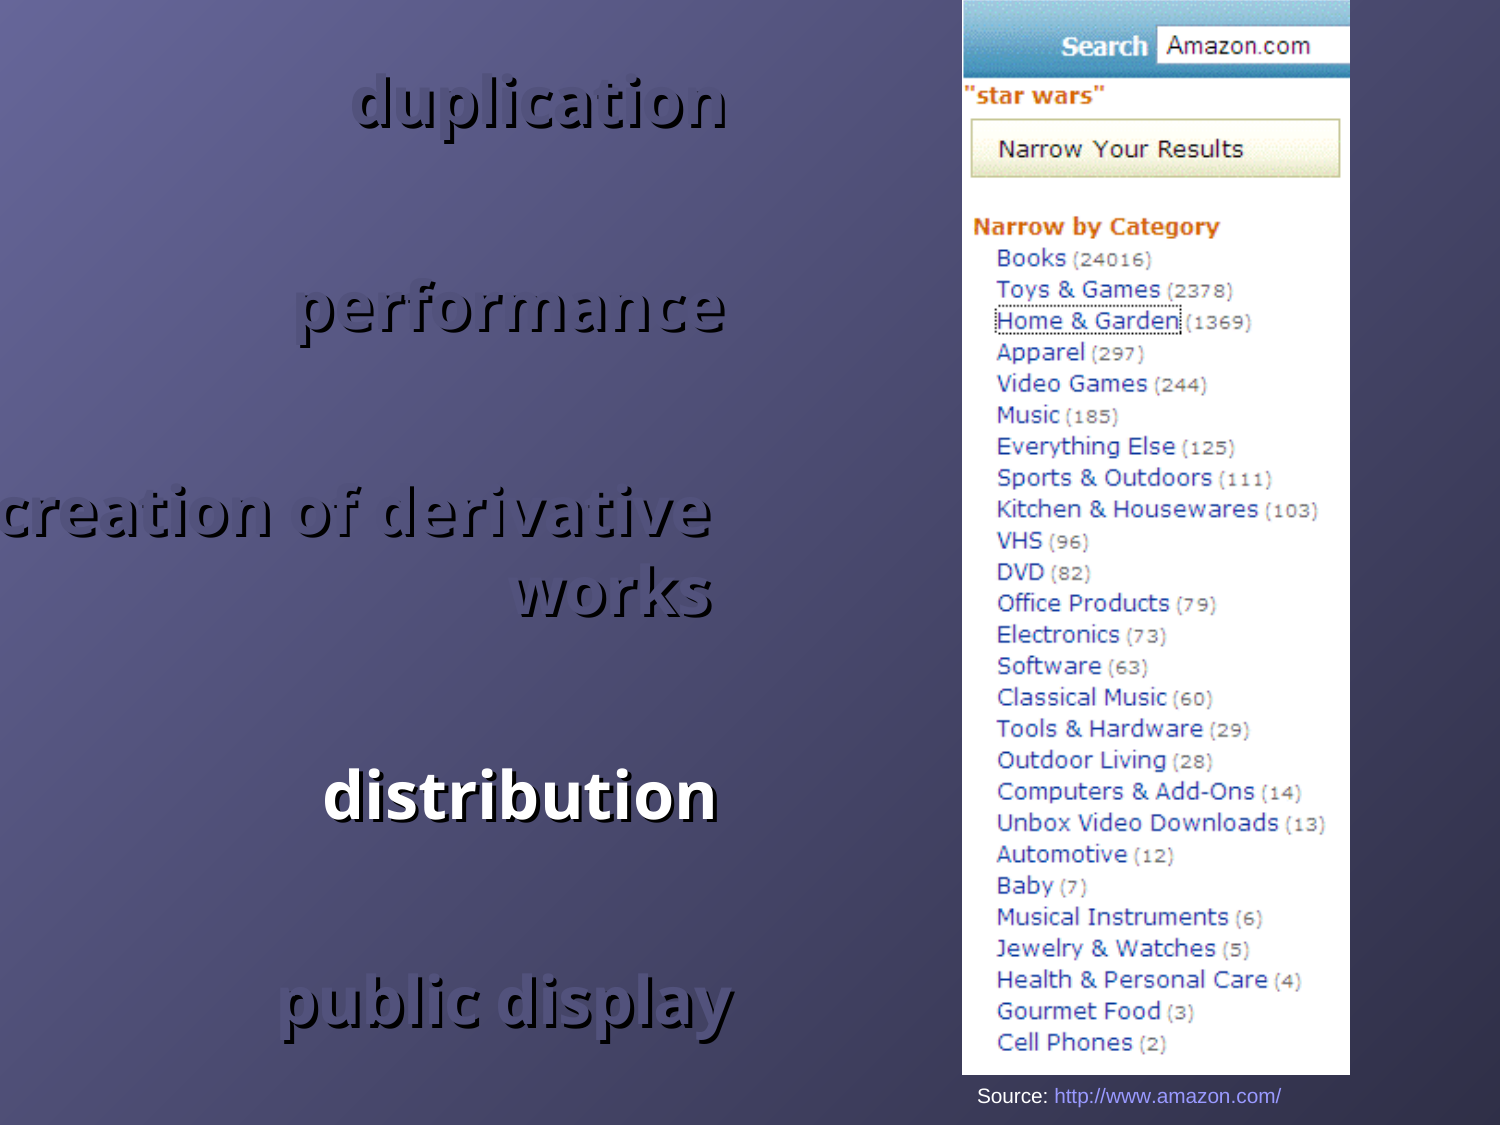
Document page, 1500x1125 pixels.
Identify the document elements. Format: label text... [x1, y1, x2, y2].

text_box creation of derivative works [0, 459, 726, 636]
text_box public display [261, 949, 748, 1046]
picture [962, 0, 1350, 1074]
text_box performance [277, 254, 740, 351]
text_box distribution [308, 744, 734, 841]
text_box Source: http://www.amazon.com/ [962, 1074, 1463, 1116]
text_box duplication [334, 49, 742, 146]
